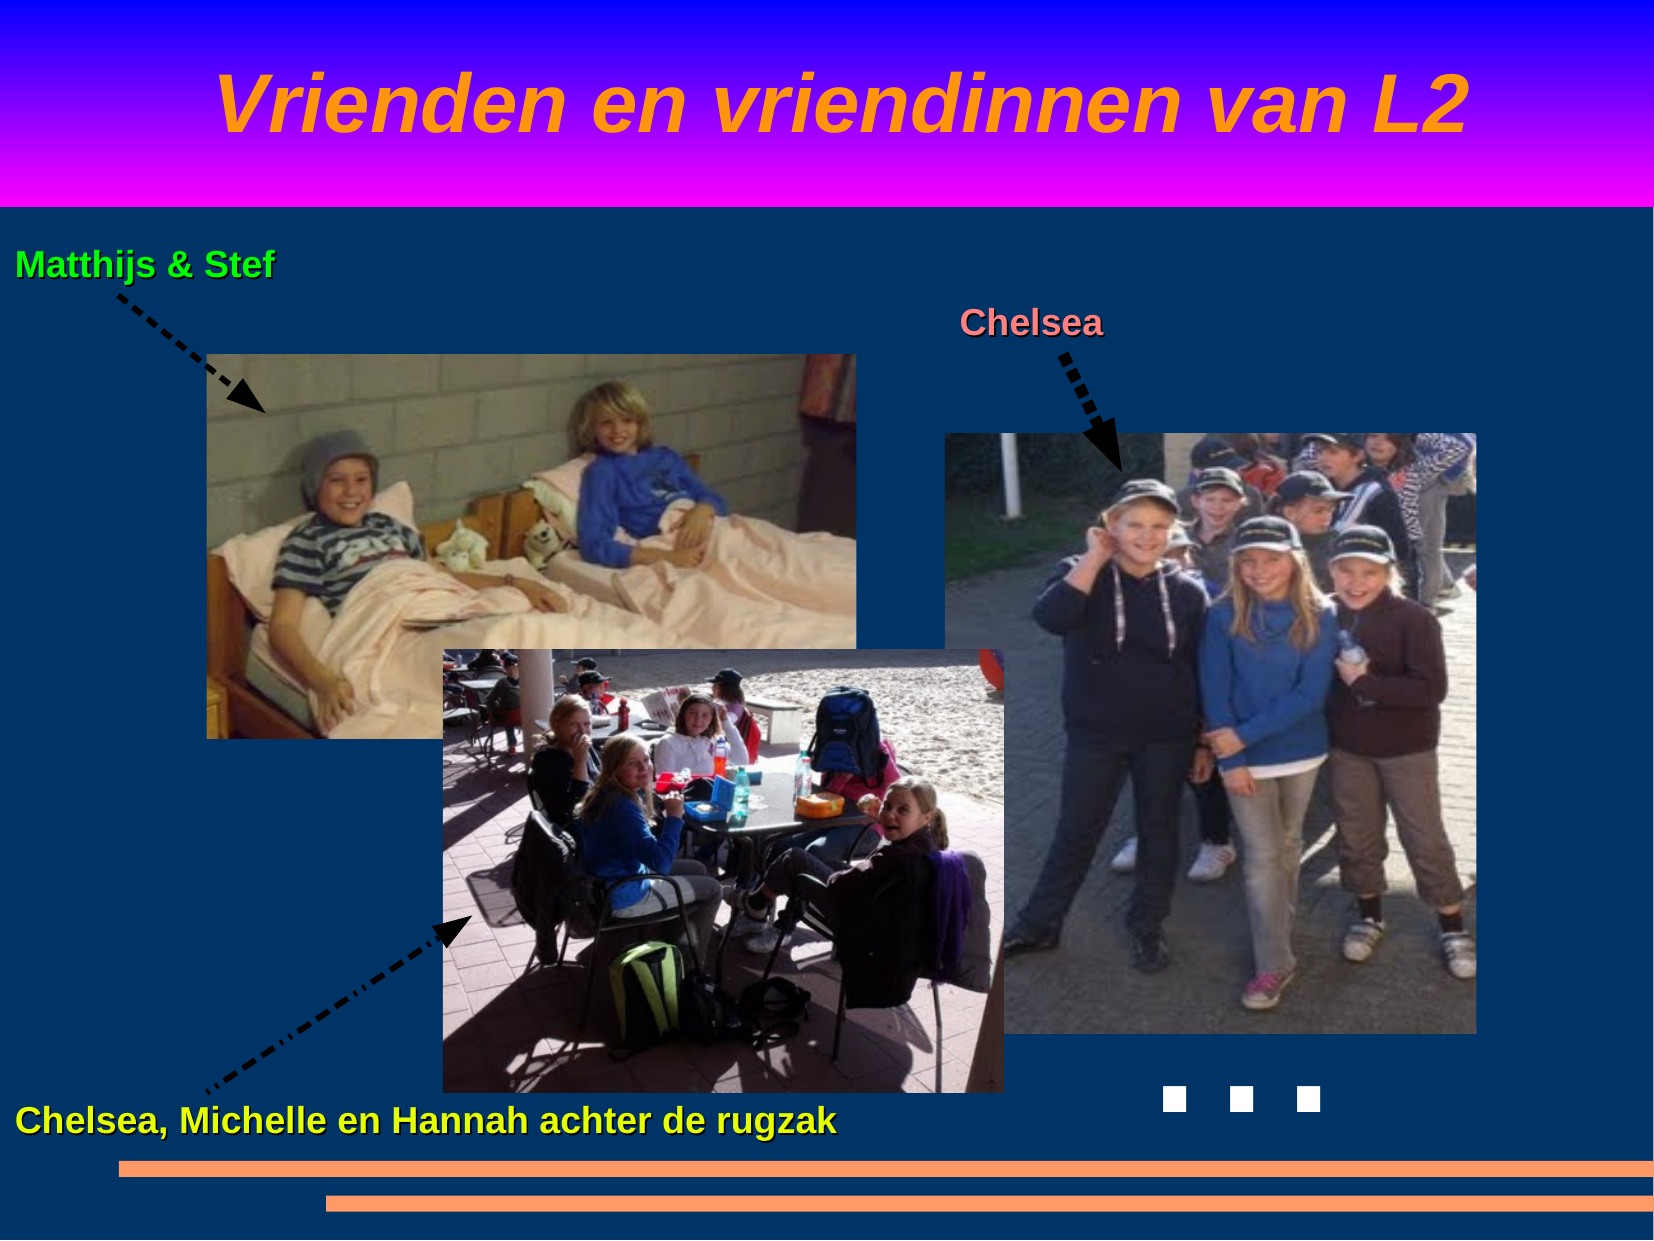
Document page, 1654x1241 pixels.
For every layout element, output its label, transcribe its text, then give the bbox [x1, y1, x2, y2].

text_box Chelsea, Michelle en Hannah achter de rugzak [0, 1092, 853, 1151]
text_box ... [1126, 885, 1359, 1171]
picture [206, 354, 1477, 1093]
text_box Matthijs & Stef [0, 236, 291, 295]
text_box Chelsea [944, 294, 1123, 355]
title Vrienden en vriendinnen van L2 [0, 0, 1654, 207]
